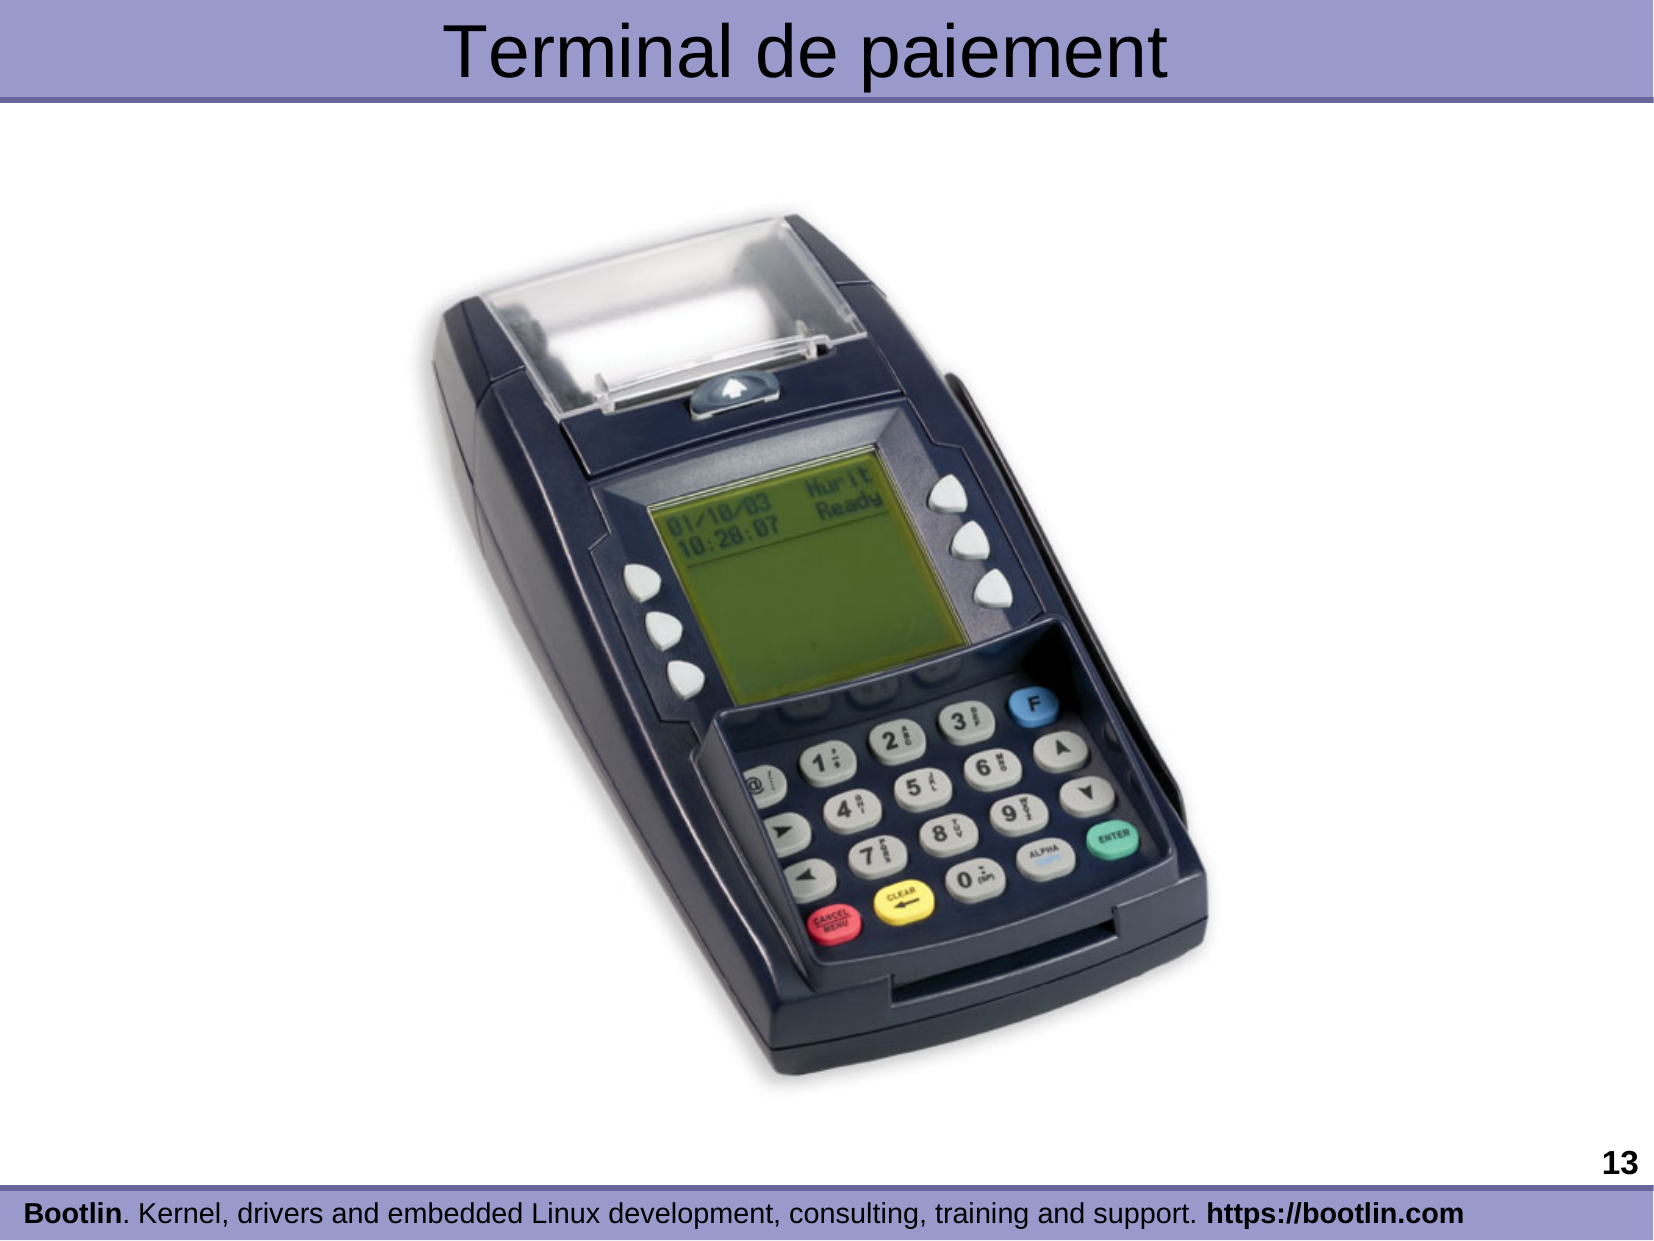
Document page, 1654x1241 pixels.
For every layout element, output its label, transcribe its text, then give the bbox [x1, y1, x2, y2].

title Terminal de paiement [60, 5, 1551, 97]
picture [397, 156, 1298, 1132]
